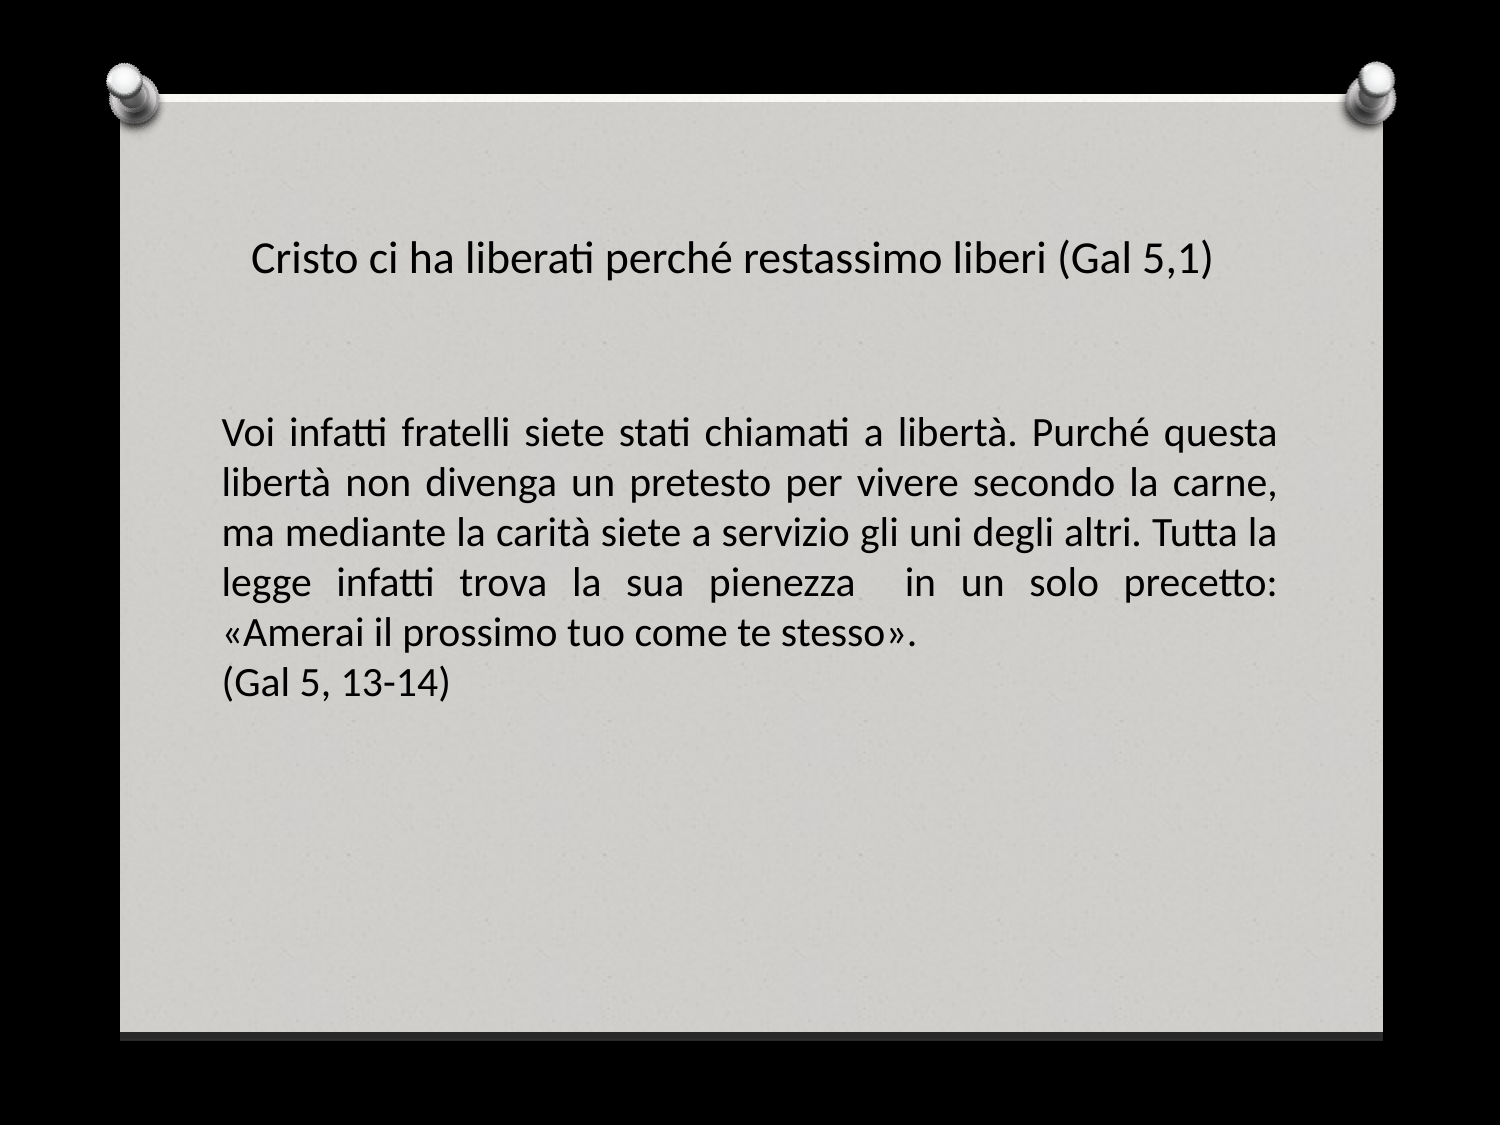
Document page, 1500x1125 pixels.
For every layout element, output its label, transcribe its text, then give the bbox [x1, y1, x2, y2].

text_box Voi infatti fratelli siete stati chiamati a libertà. Purché questa libertà non divenga un pretesto per vivere secondo la carne, ma mediante la carità siete a servizio gli uni degli altri. Tutta la legge infatti trova la sua pienezza in un solo precetto: «Amerai il prossimo tuo come te stesso». (Gal 5, 13-14) [206, 397, 1294, 716]
text_box Cristo ci ha liberati perché restassimo liberi (Gal 5,1) [236, 219, 1241, 291]
